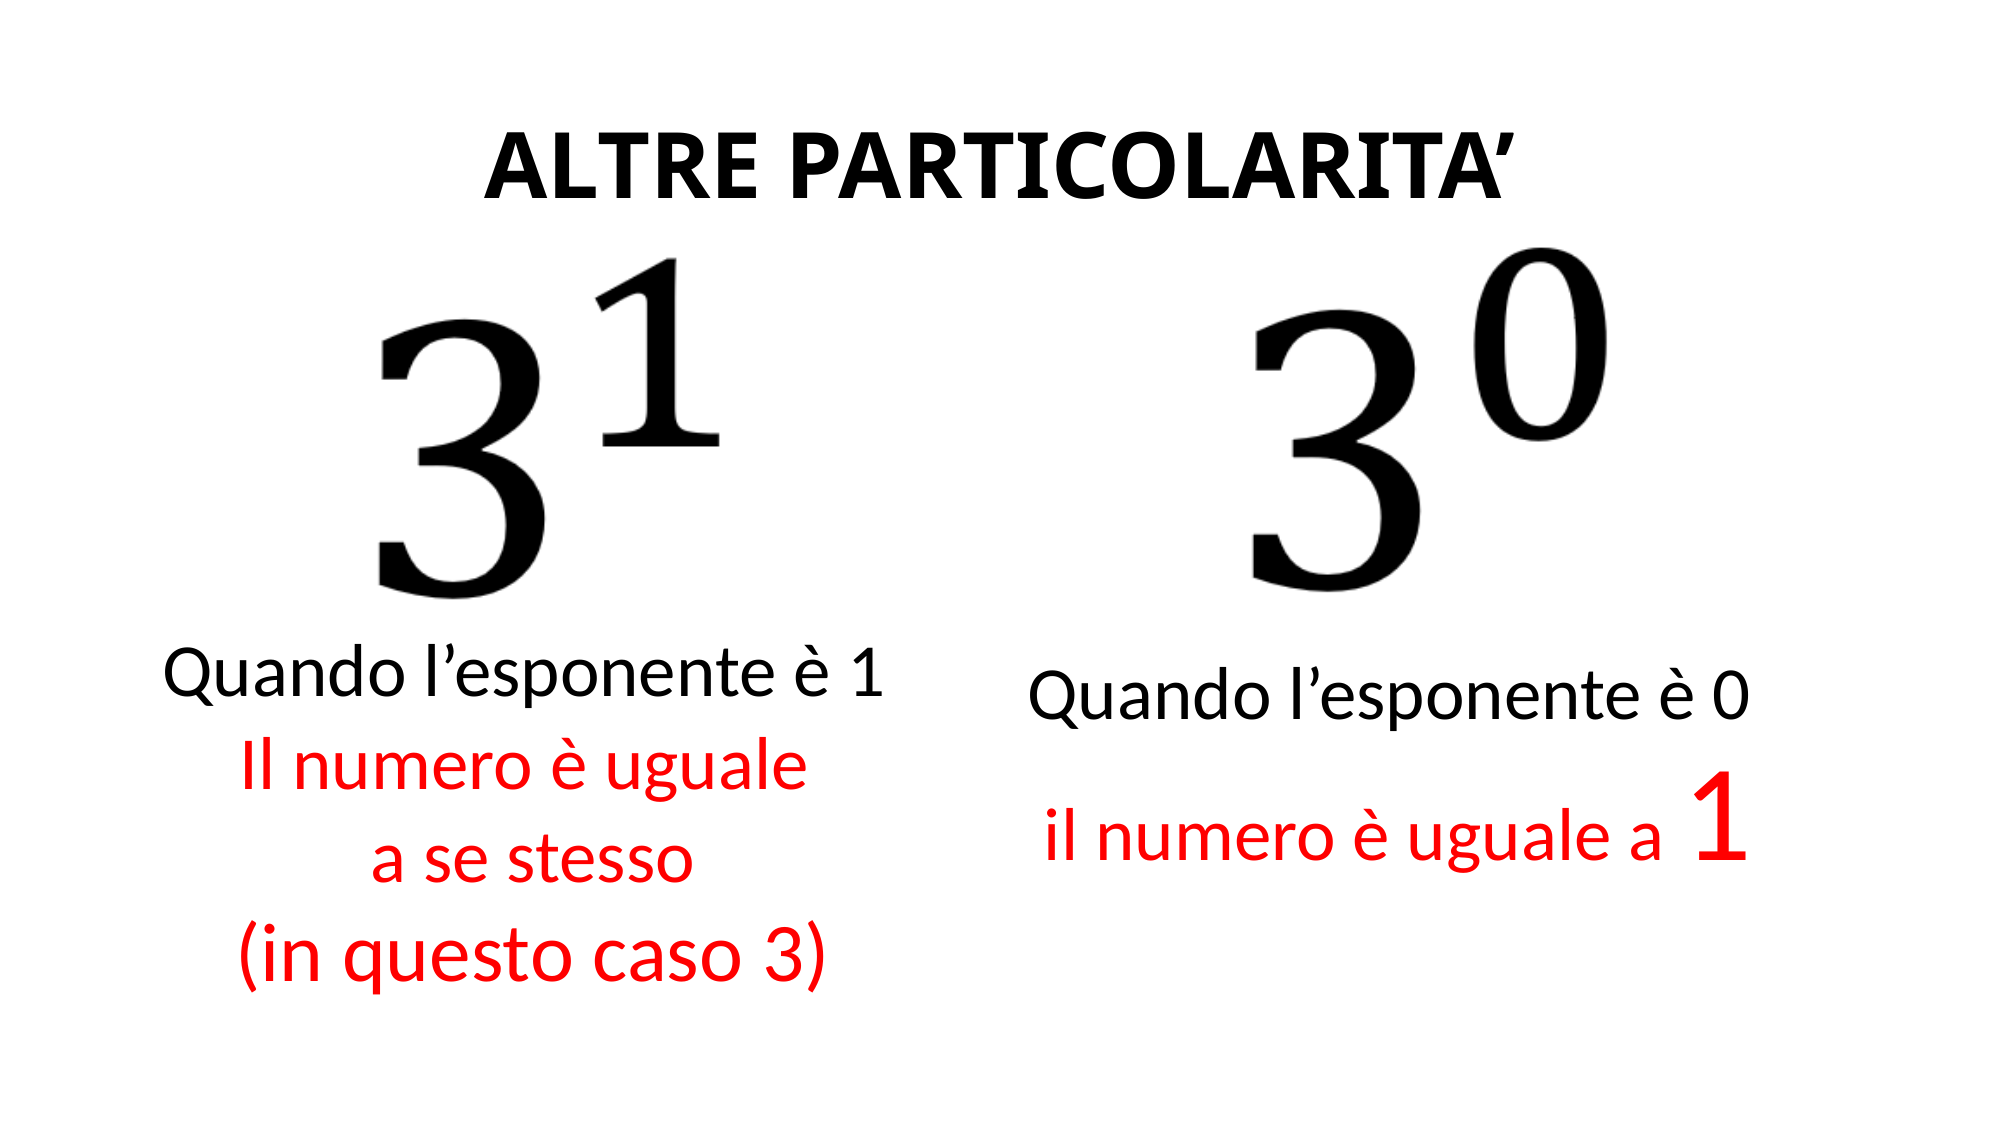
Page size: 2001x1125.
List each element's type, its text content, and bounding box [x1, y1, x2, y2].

picture [1209, 217, 1640, 632]
title ALTRE PARTICOLARITA’ [137, 59, 1863, 278]
list Quando l’esponente è 0 il numero è uguale a 1 [1012, 654, 1863, 1016]
list Quando l’esponente è 1 Il numero è uguale a se stesso (in questo caso 3) [81, 631, 984, 1016]
picture [363, 217, 735, 632]
